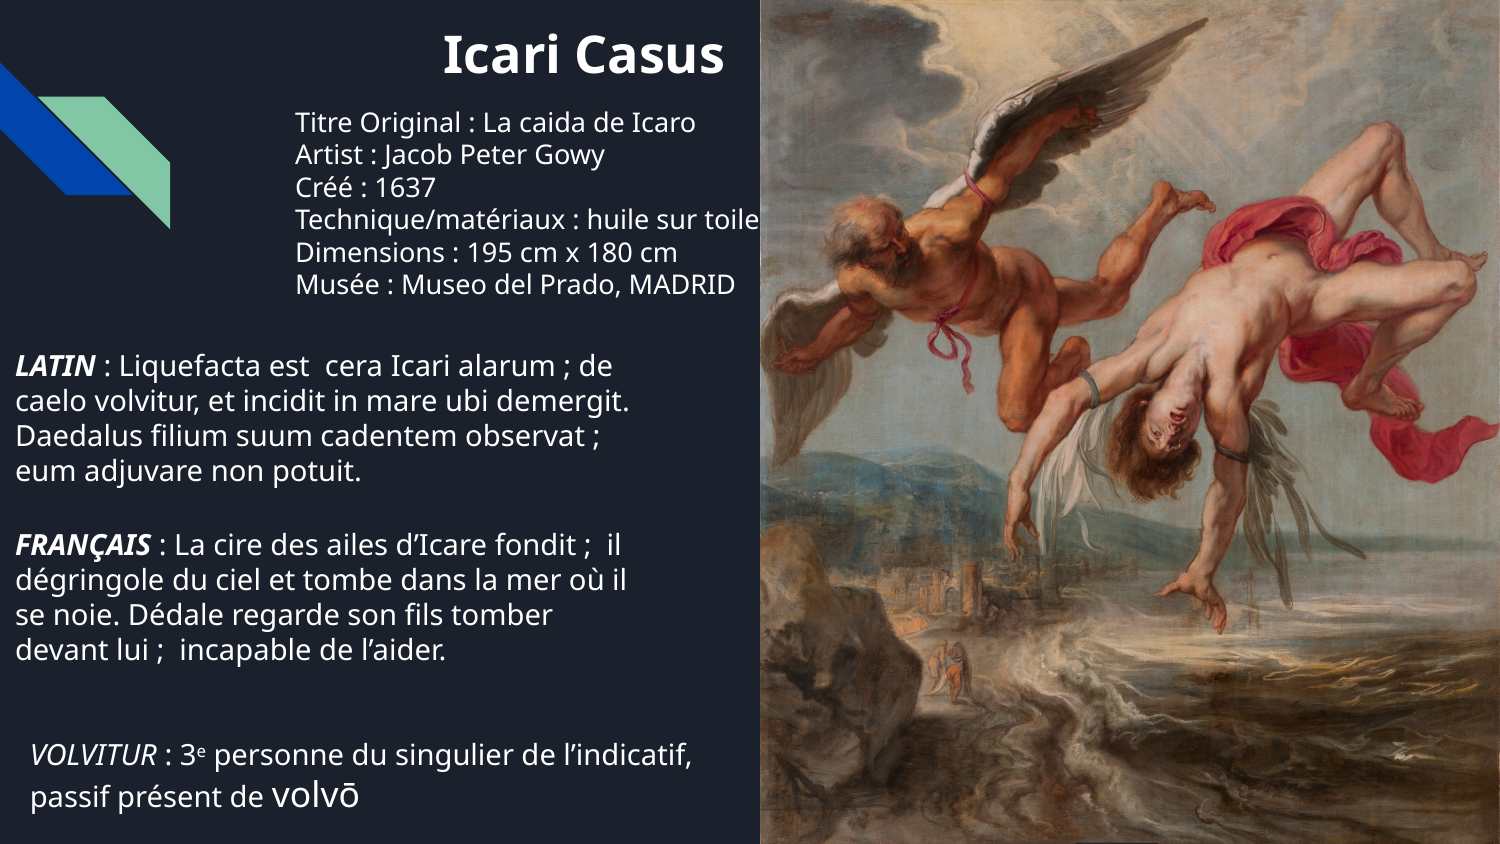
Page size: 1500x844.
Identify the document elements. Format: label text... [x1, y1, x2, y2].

text_box FRANÇAIS : La cire des ailes d’Icare fondit ; il dégringole du ciel et tombe dans la mer où il se noie. Dédale regarde son fils tomber devant lui ; incapable de l’aider. [0, 511, 653, 682]
picture [760, 0, 1500, 844]
text_box VOLVITUR : 3e personne du singulier de l’indicatif, passif présent de volvō [14, 721, 737, 830]
text_box LATIN : Liquefacta est cera Icari alarum ; de caelo volvitur, et incidit in mare ubi demergit. Daedalus filium suum cadentem observat ; eum adjuvare non potuit. [0, 332, 653, 503]
title Titre Original : La caida de Icaro Artist : Jacob Peter Gowy Créé : 1637 Technique/matériaux : huile sur toile Dimensions : 195 cm x 180 cm Musée : Museo del Prado, MADRID [280, 90, 760, 240]
text_box Icari Casus [428, 6, 953, 99]
